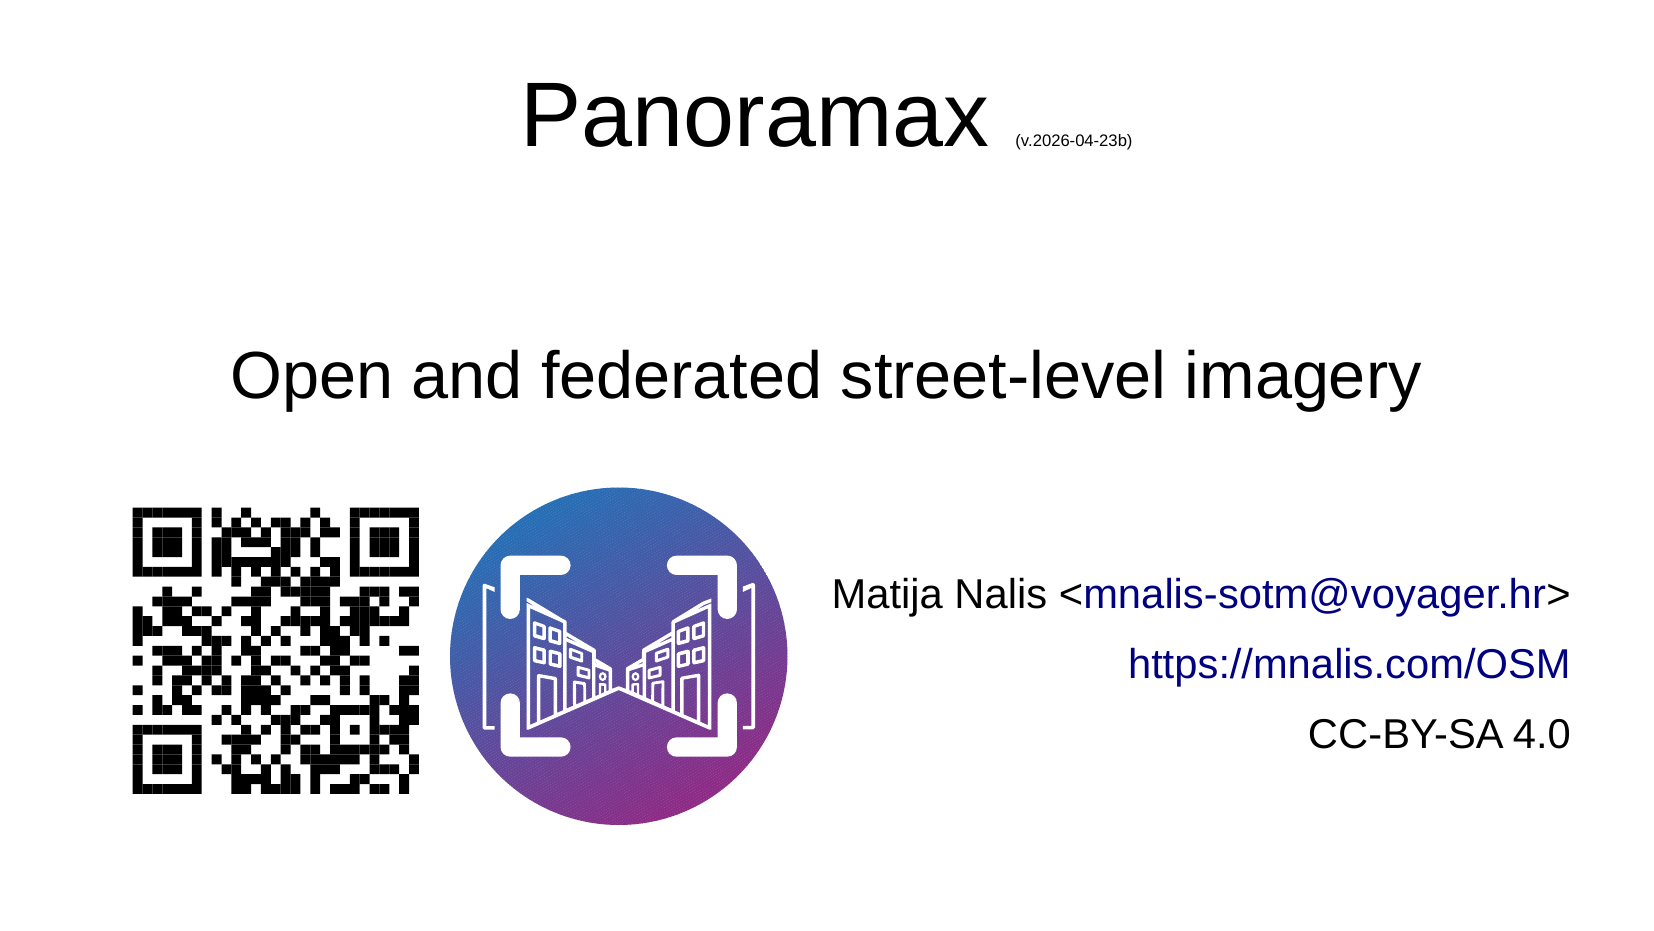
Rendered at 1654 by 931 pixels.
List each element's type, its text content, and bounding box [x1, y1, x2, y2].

subtitle Open and federated street-level imagery [82, 217, 1571, 758]
text_box Matija Nalis <mnalis-sotm@voyager.hr> https://mnalis.com/OSM CC-BY-SA 4.0 [442, 472, 1571, 758]
picture [450, 487, 788, 826]
title Panoramax (v.2026-04-23b) [82, 37, 1571, 193]
picture [112, 487, 440, 815]
